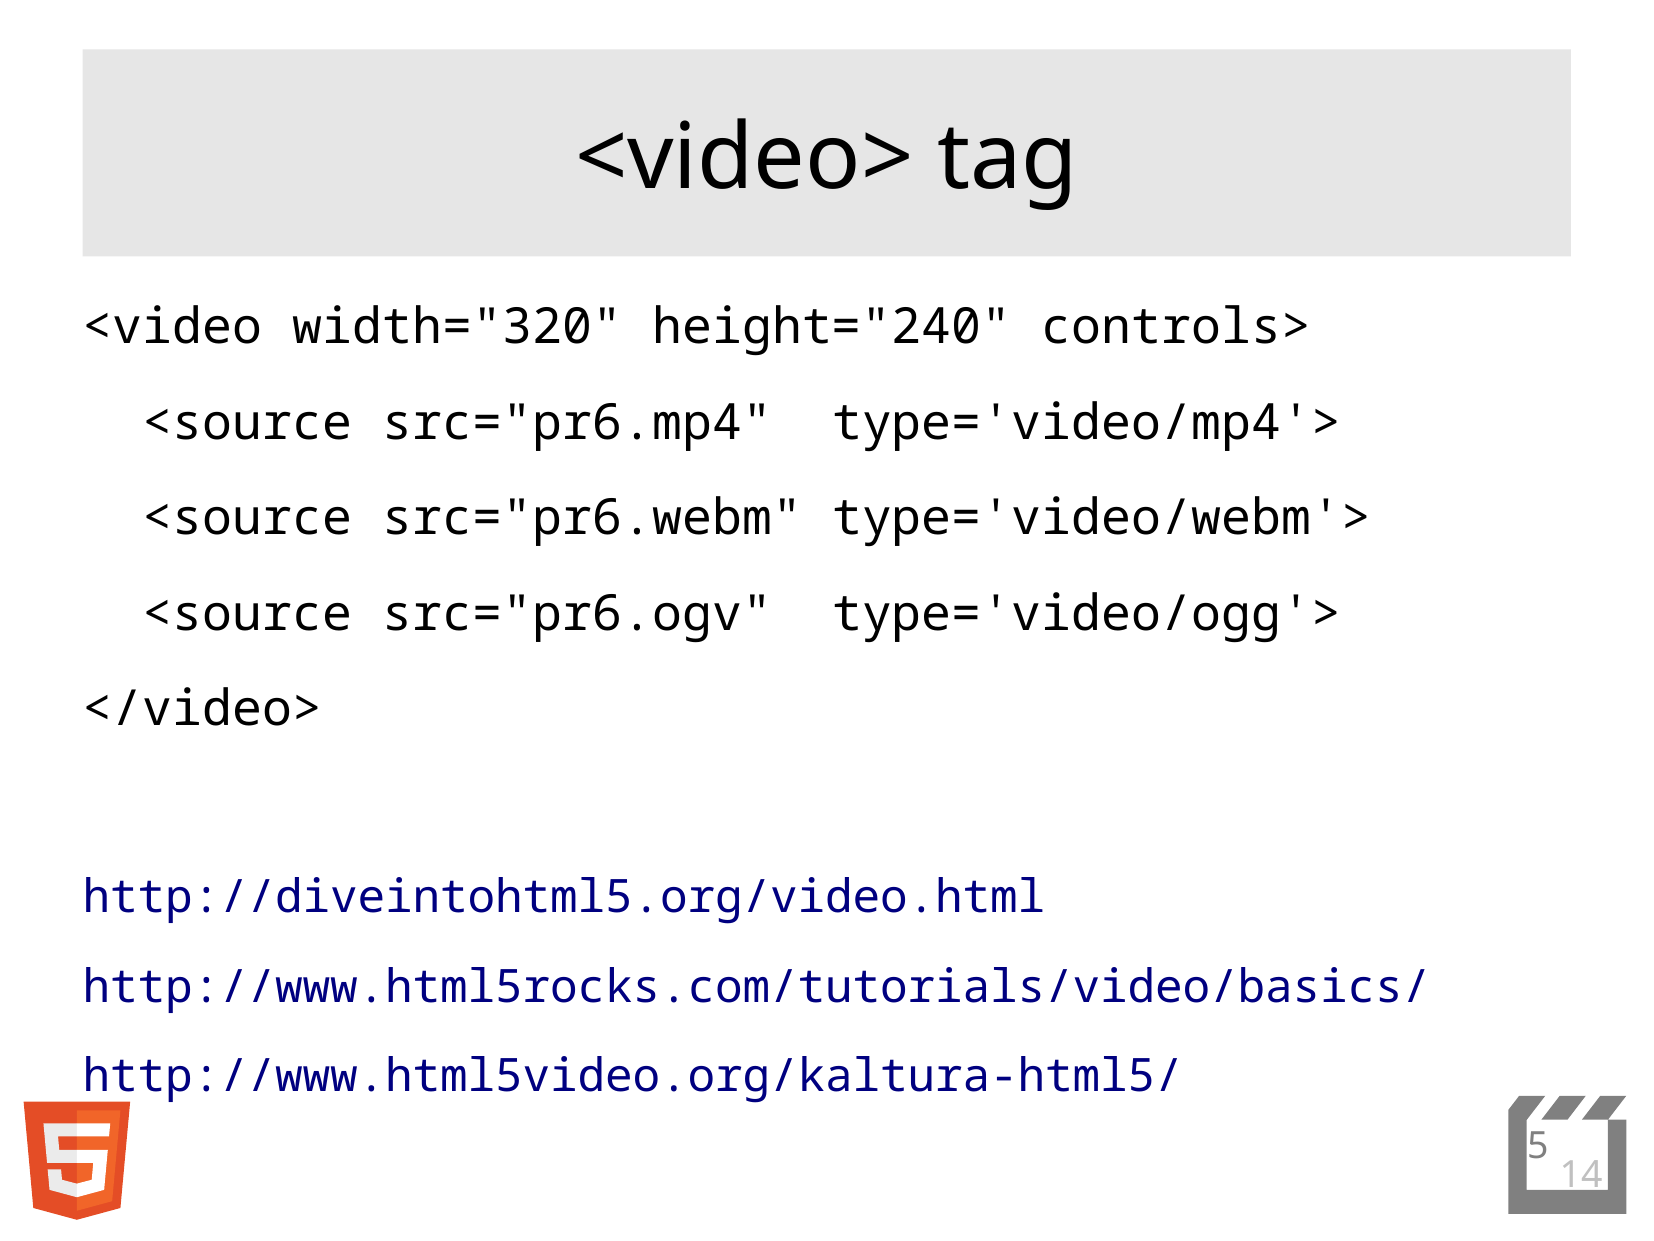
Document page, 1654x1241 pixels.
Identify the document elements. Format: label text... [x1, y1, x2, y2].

list <video width="320" height="240" controls> <source src="pr6.mp4" type='video/mp4'> <source src="pr6.webm" type='video/webm'> <source src="pr6.ogv" type='video/ogg'> </video> http://diveintohtml5.org/video.html http://www.html5rocks.com/tutorials/video/basics/ http://www.html5video.org/kaltura-html5/ [82, 290, 1571, 1109]
title <video> tag [82, 49, 1571, 257]
